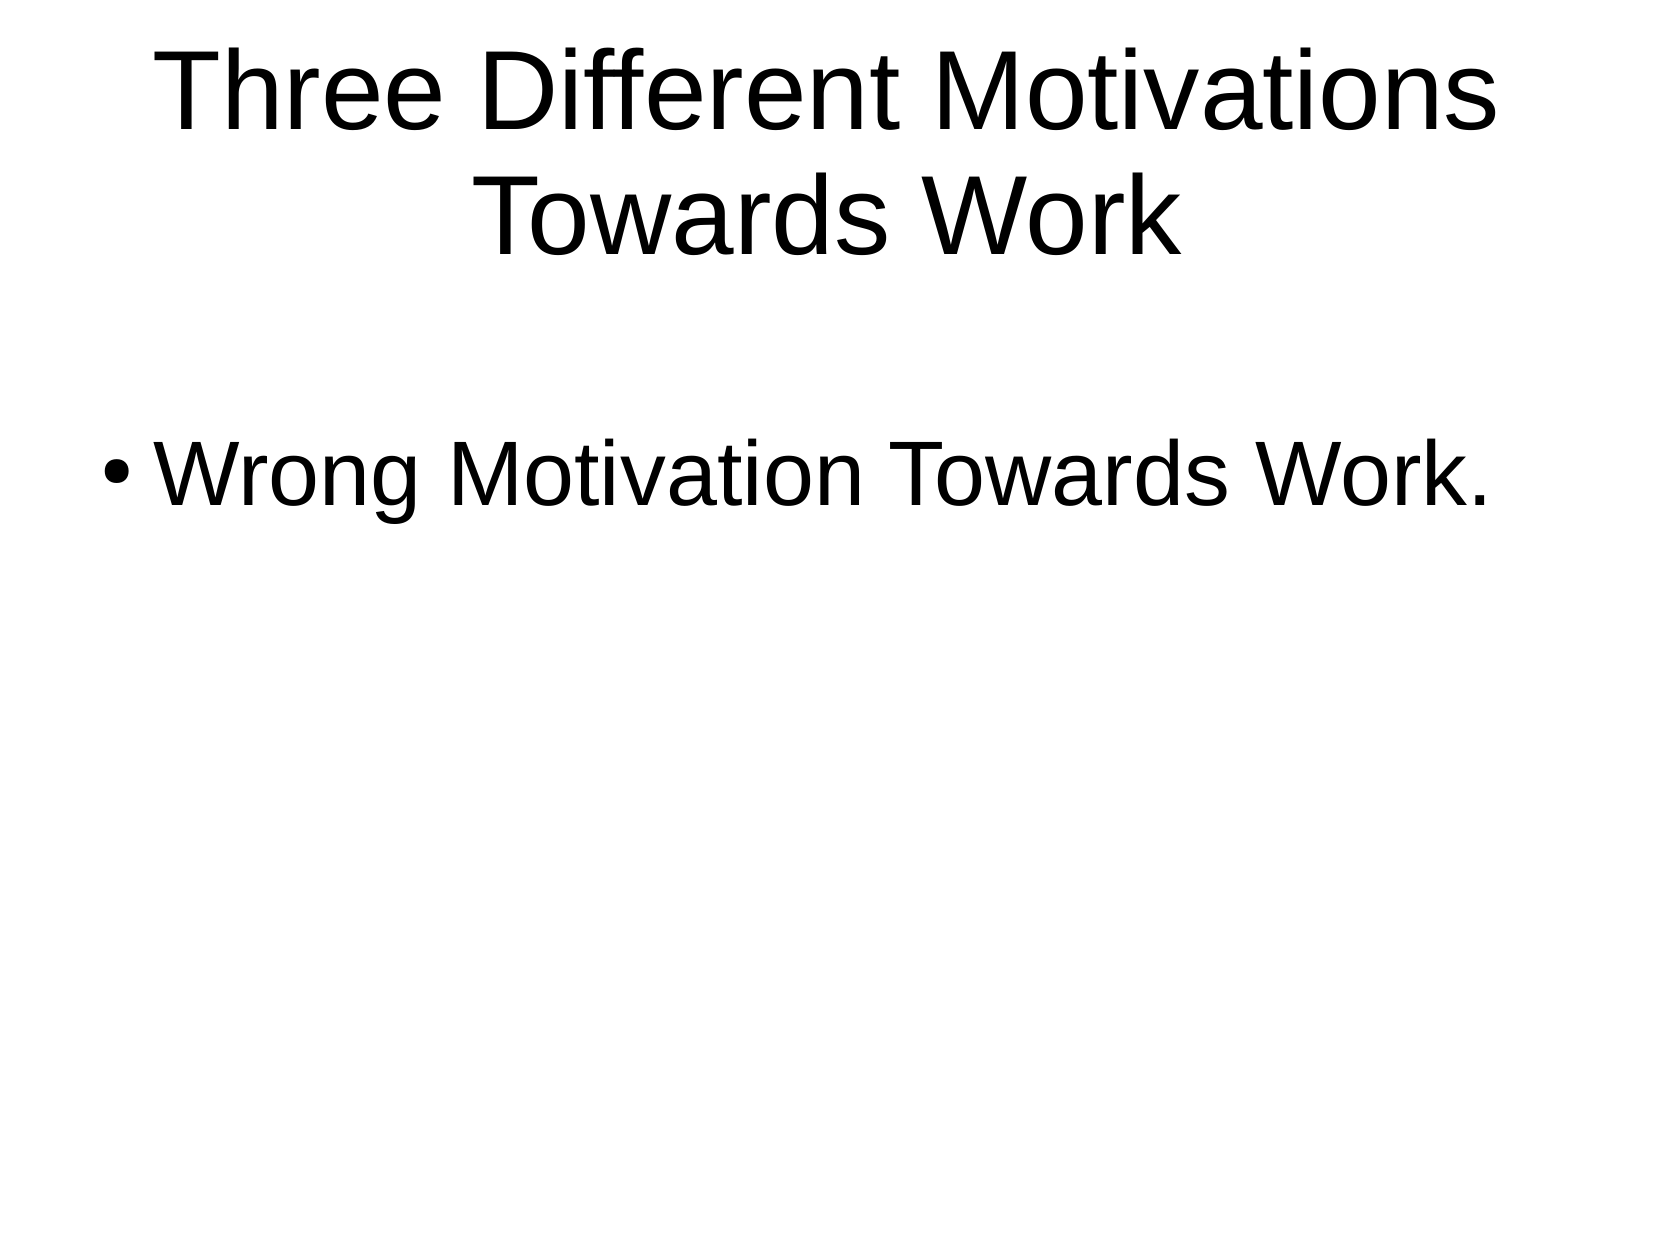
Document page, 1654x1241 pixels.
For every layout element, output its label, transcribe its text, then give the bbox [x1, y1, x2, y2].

title Three Different Motivations Towards Work [82, 27, 1571, 279]
list Wrong Motivation Towards Work. [82, 290, 1571, 1109]
